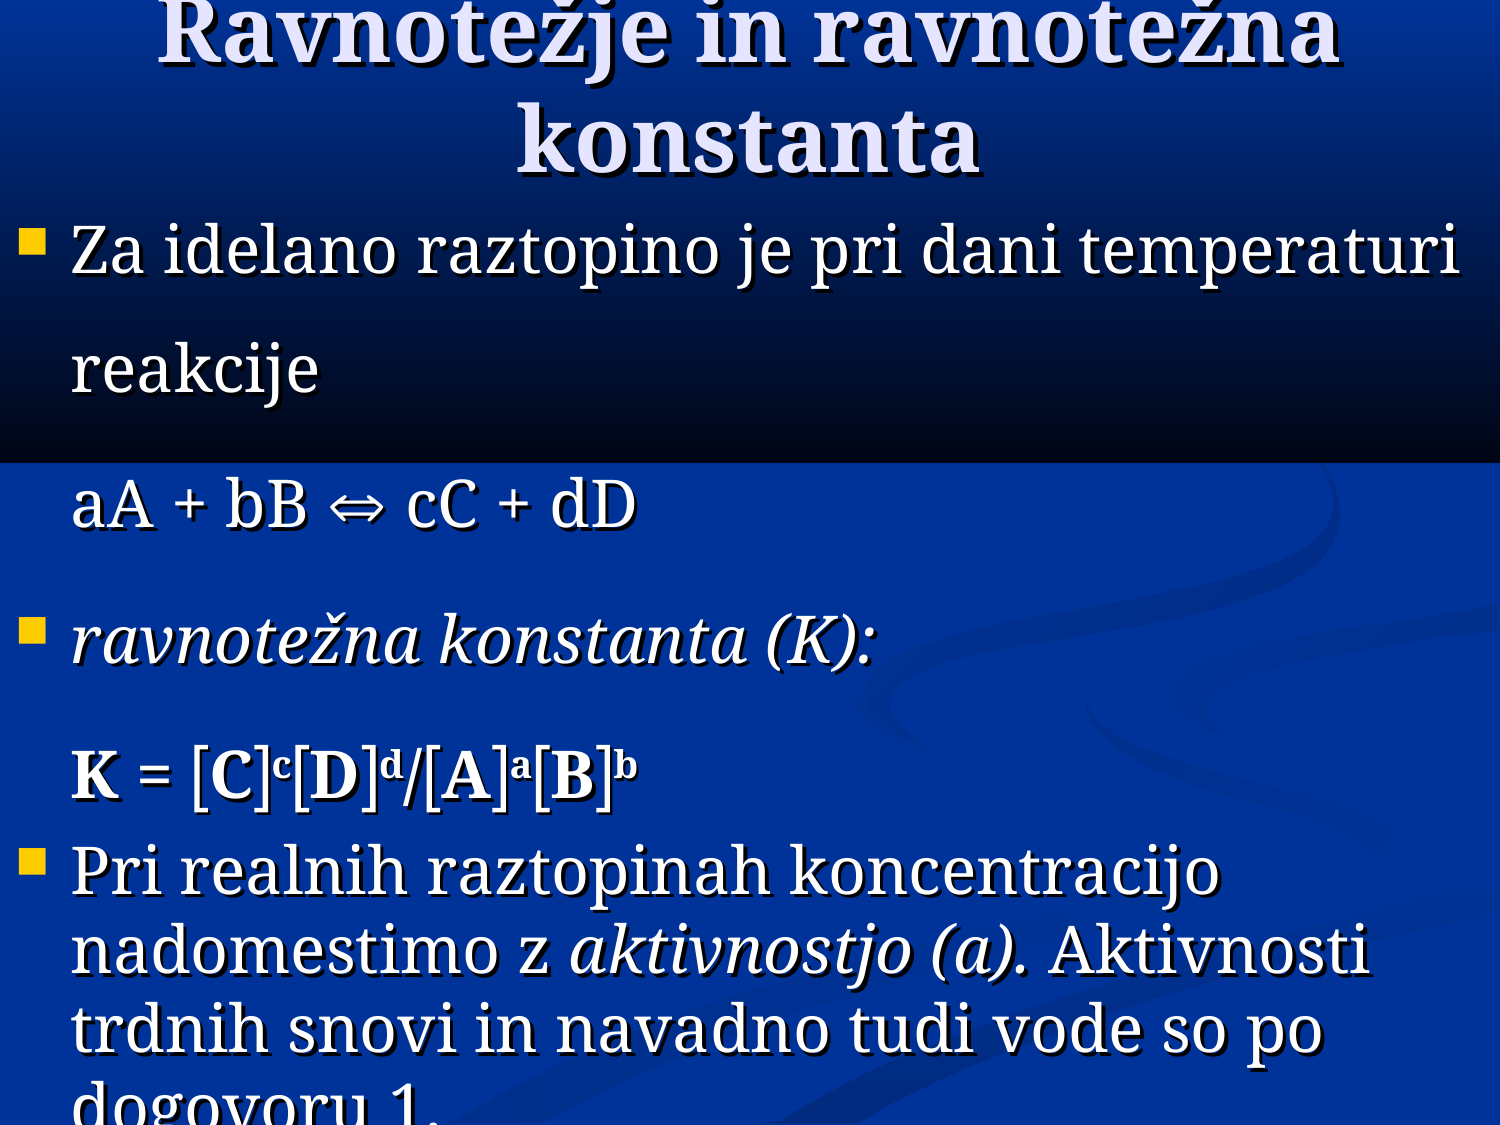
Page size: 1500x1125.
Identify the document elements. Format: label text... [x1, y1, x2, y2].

list Za idelano raztopino je pri dani temperaturi reakcije aA + bB  cC + dD ravnotežna konstanta (K): K = CcDd/AaBb Pri realnih raztopinah koncentracijo nadomestimo z aktivnostjo (a). Aktivnosti trdnih snovi in navadno tudi vode so po dogovoru 1. G = -RTlnK [0, 160, 1500, 1125]
title Ravnotežje in ravnotežna konstanta [0, 0, 1500, 160]
